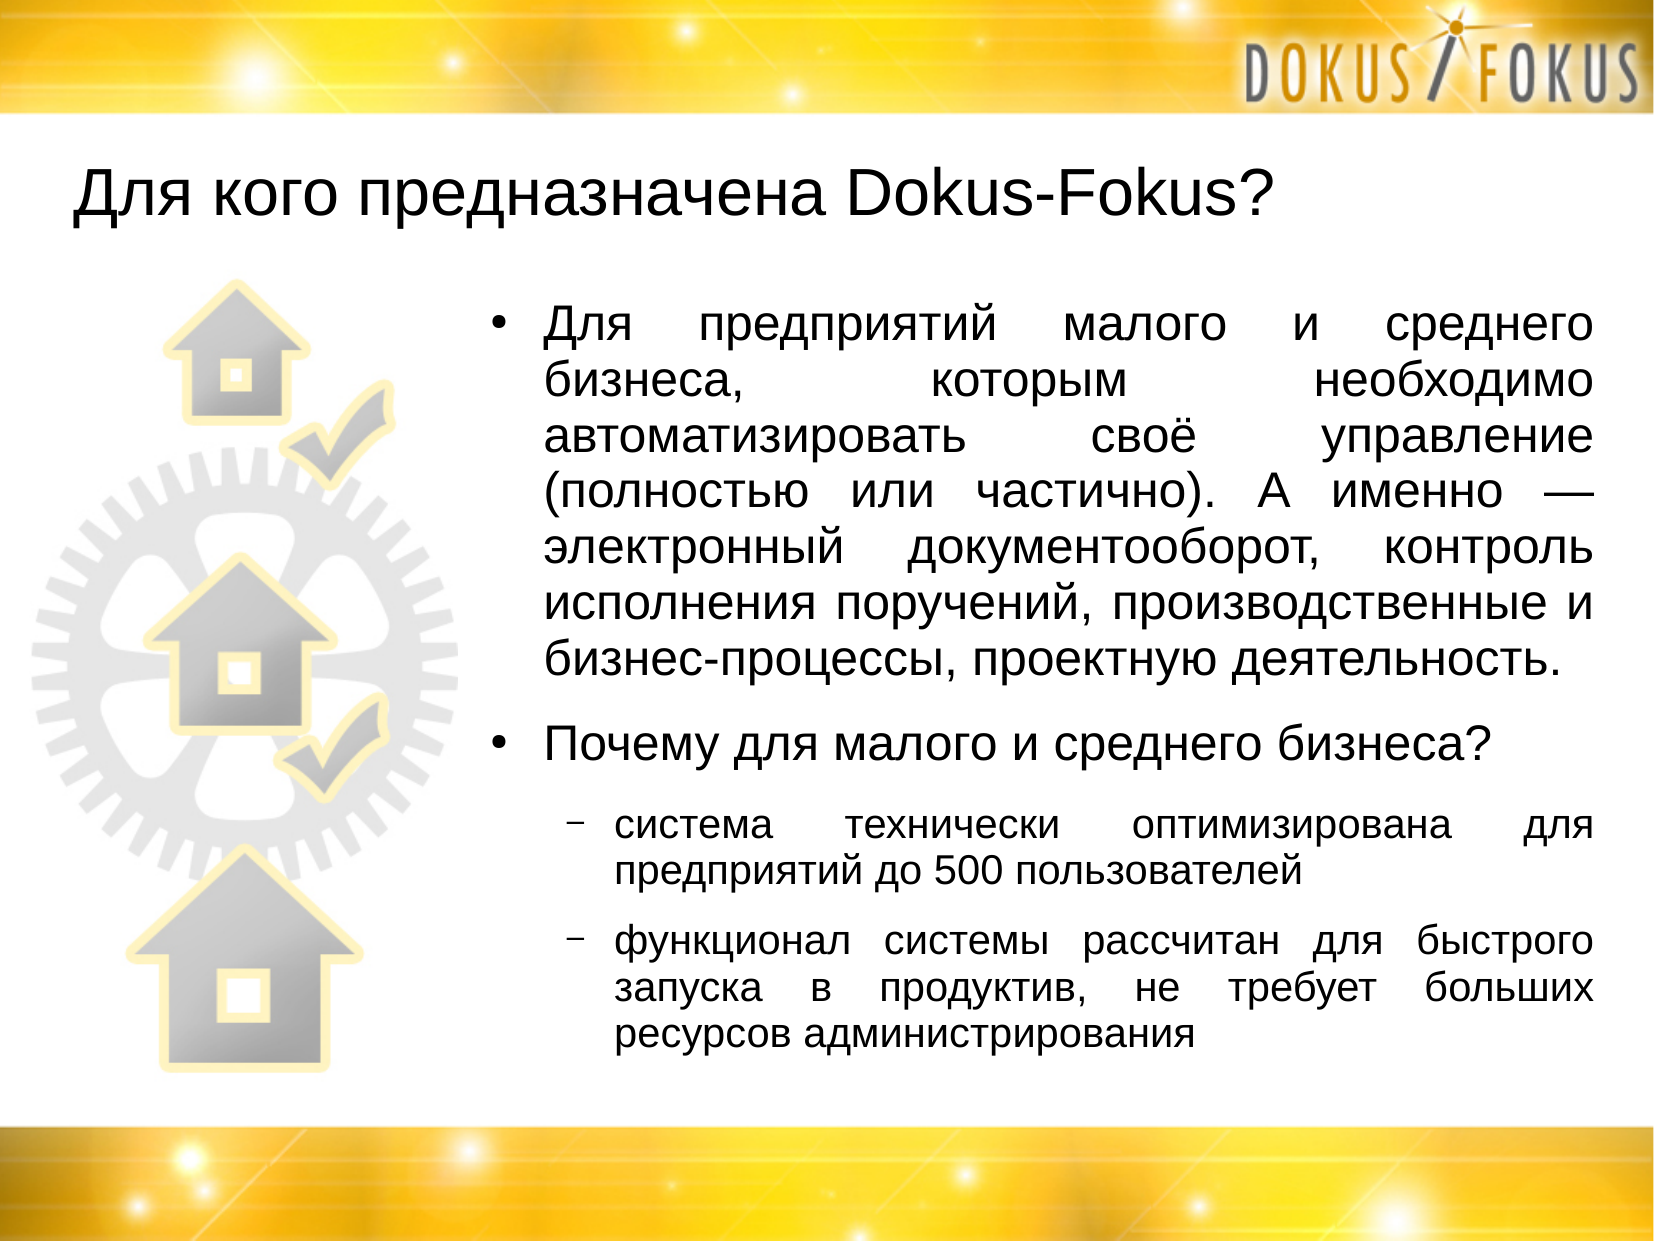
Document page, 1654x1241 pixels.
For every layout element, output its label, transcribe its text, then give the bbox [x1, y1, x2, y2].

picture [0, 0, 1654, 1241]
list Для предприятий малого и среднего бизнеса, которым необходимо автоматизировать своё управление (полностью или частично). А именно — электронный документооборот, контроль исполнения поручений, производственные и бизнес-процессы, проектную деятельность. Почему для малого и среднего бизнеса? система технически оптимизирована для предприятий до 500 пользователей функционал системы рассчитан для быстрого запуска в продуктив, не требует больших ресурсов администрирования [472, 295, 1595, 1112]
text_box Для кого предназначена Dokus-Fokus? [59, 147, 1418, 266]
